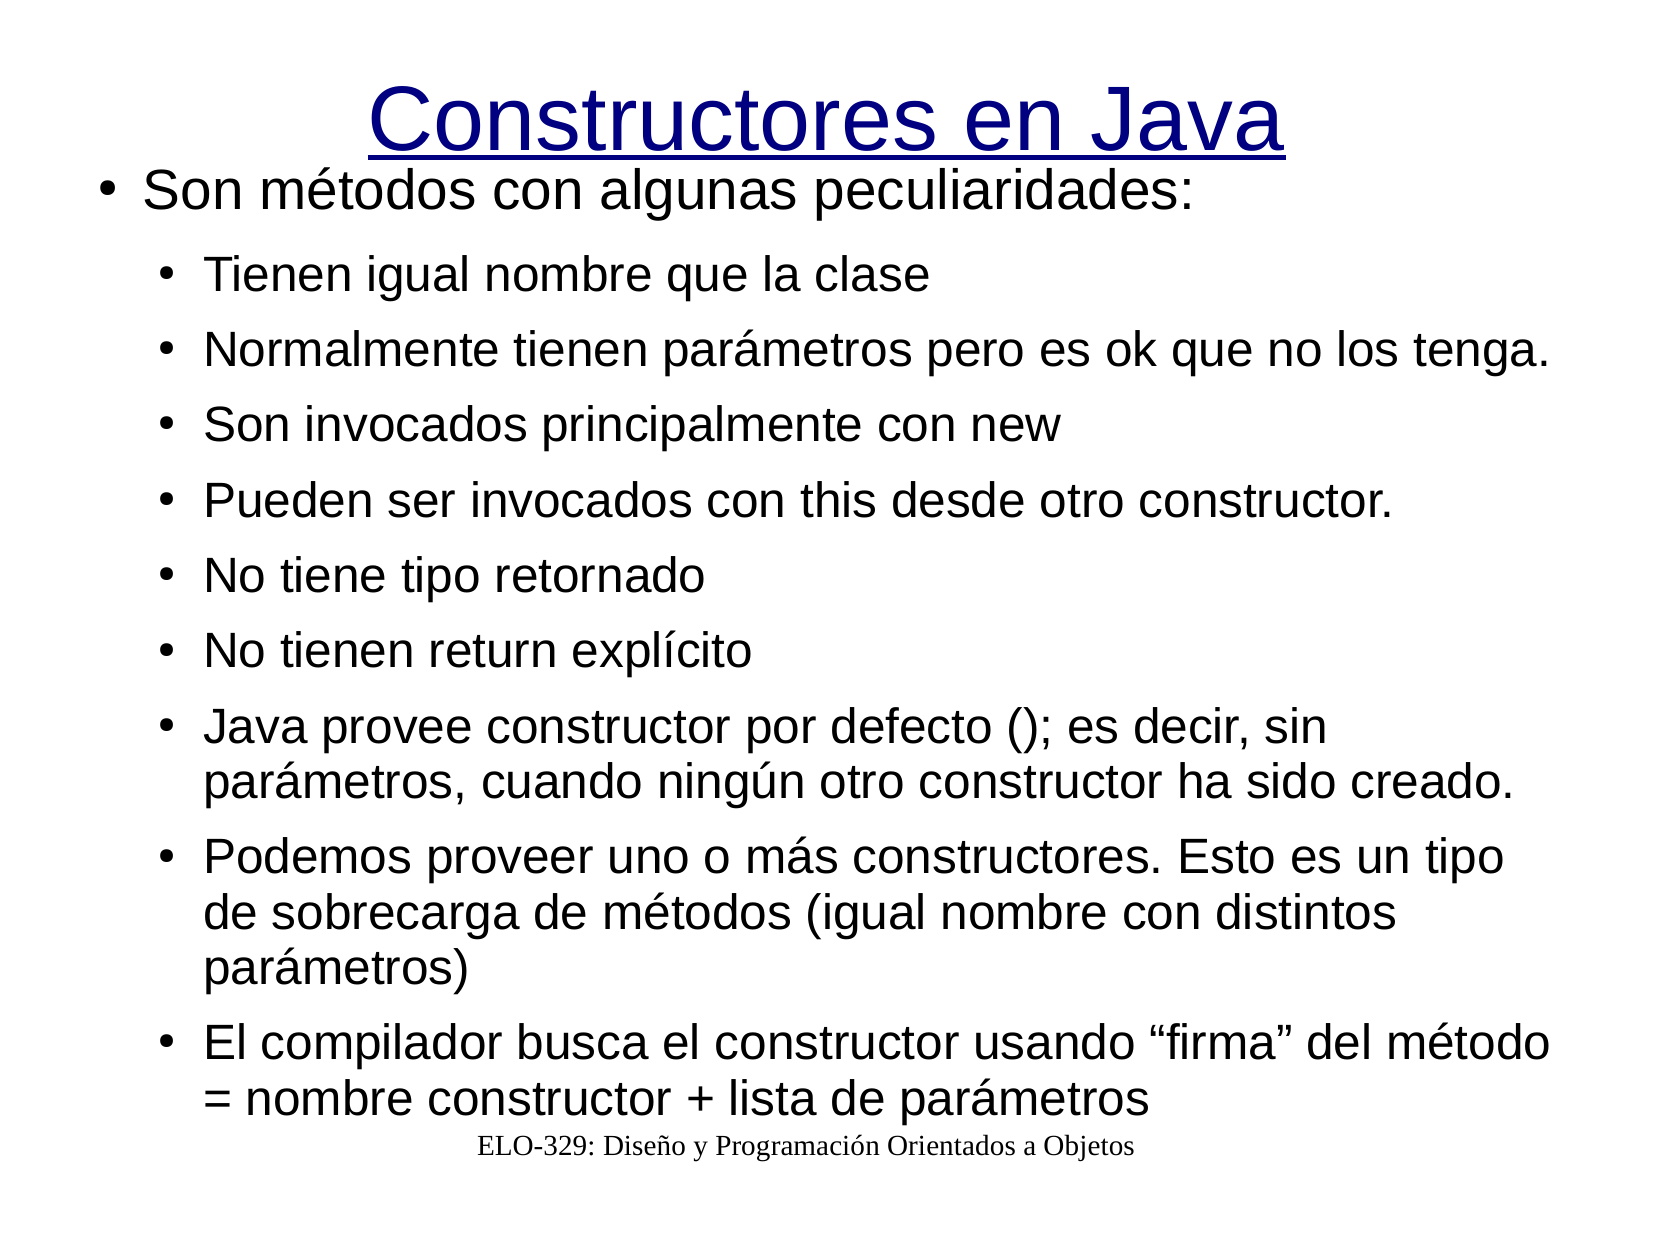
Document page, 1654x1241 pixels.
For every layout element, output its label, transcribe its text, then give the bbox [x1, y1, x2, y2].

list Son métodos con algunas peculiaridades: Tienen igual nombre que la clase Normalmente tienen parámetros pero es ok que no los tenga. Son invocados principalmente con new Pueden ser invocados con this desde otro constructor. No tiene tipo retornado No tienen return explícito Java provee constructor por defecto (); es decir, sin parámetros, cuando ningún otro constructor ha sido creado. Podemos proveer uno o más constructores. Esto es un tipo de sobrecarga de métodos (igual nombre con distintos parámetros) El compilador busca el constructor usando “firma” del método = nombre constructor + lista de parámetros [82, 157, 1571, 1133]
title Constructores en Java [82, 49, 1571, 157]
